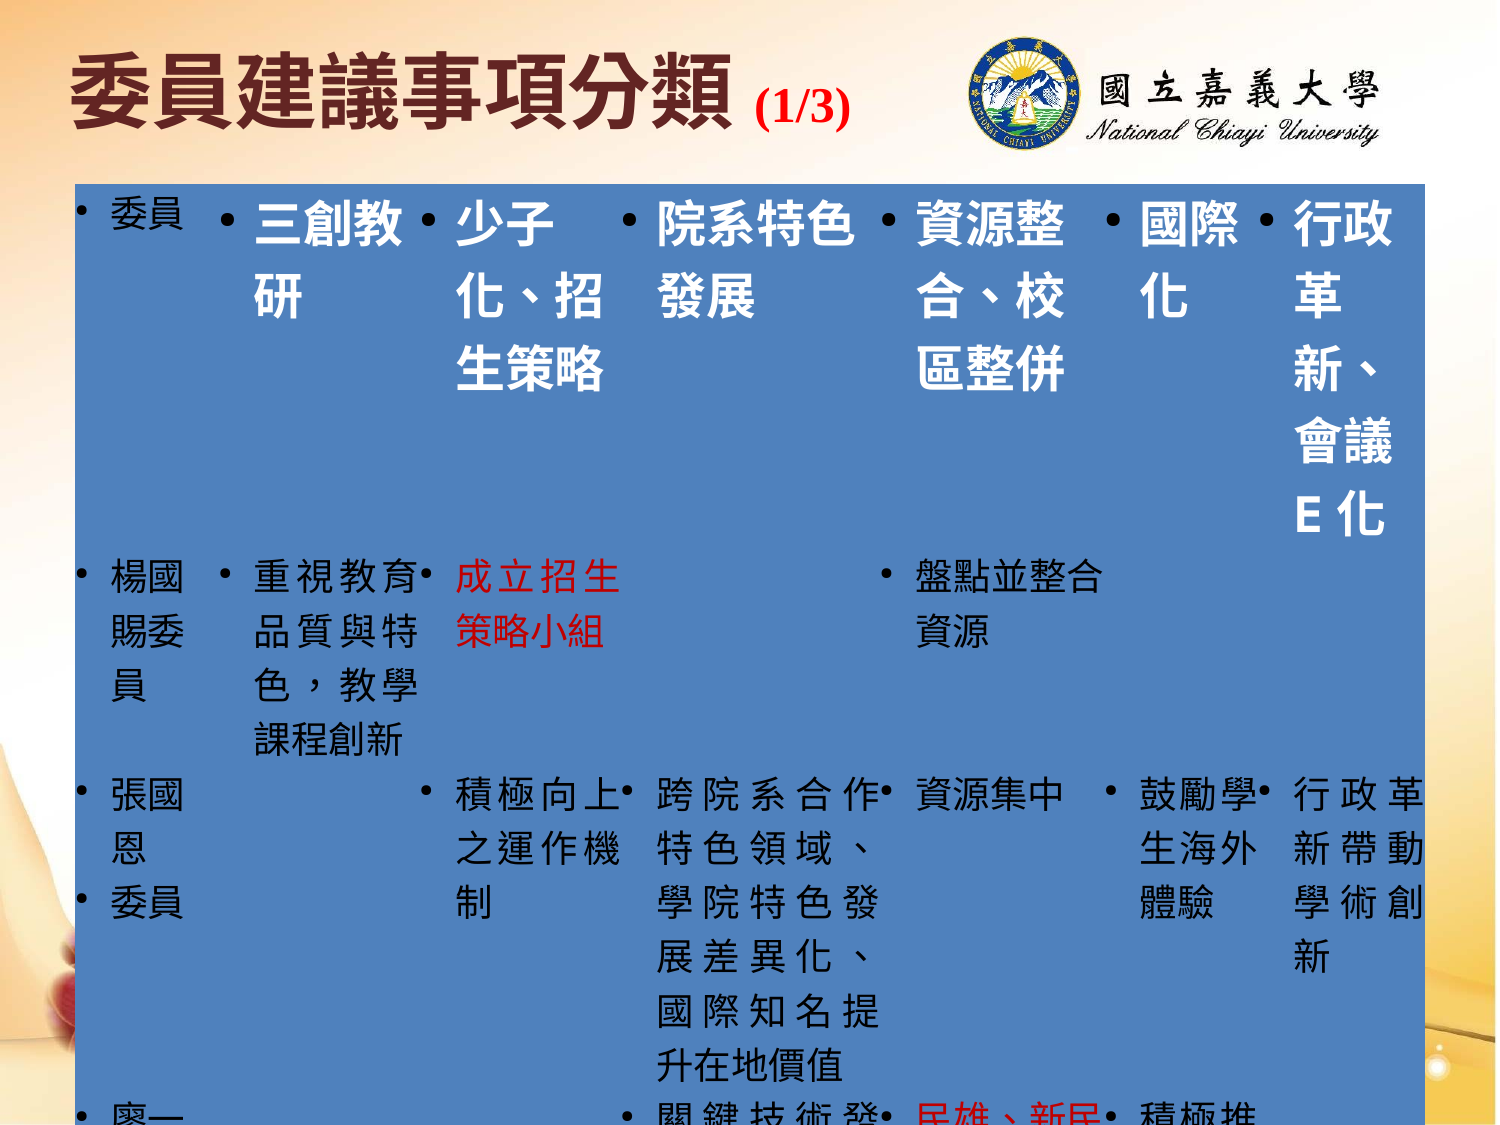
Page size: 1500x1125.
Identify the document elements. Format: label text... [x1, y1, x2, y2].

table_header 國際化 [1104, 184, 1258, 547]
table_header 三創教研 [218, 184, 420, 547]
table_cell 重視教育品質與特色，教學課程創新 [218, 547, 420, 765]
table_cell 關鍵技術發揮雲嘉南領導地位、老化科技與生活管理研究與教育、全球糧食短缺策略 [621, 1090, 880, 1125]
table_cell [621, 547, 880, 765]
table_header 委員 [75, 184, 218, 547]
table_header 少子化、招生策略 [420, 184, 621, 547]
table_cell 成立招生策略小組 [420, 547, 621, 765]
table_cell [420, 1090, 621, 1125]
table_header 院系特色發展 [621, 184, 880, 547]
table_cell 行政革新帶動學術創新 [1258, 765, 1425, 1090]
table_cell [1258, 547, 1425, 765]
table_cell 楊國賜委員 [75, 547, 218, 765]
table_cell 盤點並整合資源 [880, 547, 1104, 765]
table_cell 廖一久 委員 [75, 1090, 218, 1125]
table_cell [218, 765, 420, 1090]
table_cell 跨院系合作特色領域、學院特色發展差異化、國際知名提升在地價值 [621, 765, 880, 1090]
table_cell 積極推動境外生招生策略 [1104, 1090, 1258, 1125]
title 委員建議事項分類(1/3) [53, 30, 1404, 147]
table_cell 民雄、新民校區遷移至蘭潭校區、學院(系)整併 [880, 1090, 1104, 1125]
table_cell [218, 1090, 420, 1125]
table_header 資源整合、校區整併 [880, 184, 1104, 547]
table_cell [1258, 1090, 1425, 1125]
table_cell 張國恩 委員 [75, 765, 218, 1090]
table_cell 鼓勵學生海外體驗 [1104, 765, 1258, 1090]
table_cell [1104, 547, 1258, 765]
table_cell 積極向上之運作機制 [420, 765, 621, 1090]
table_cell 資源集中 [880, 765, 1104, 1090]
table_header 行政革新、會議E化 [1258, 184, 1425, 547]
